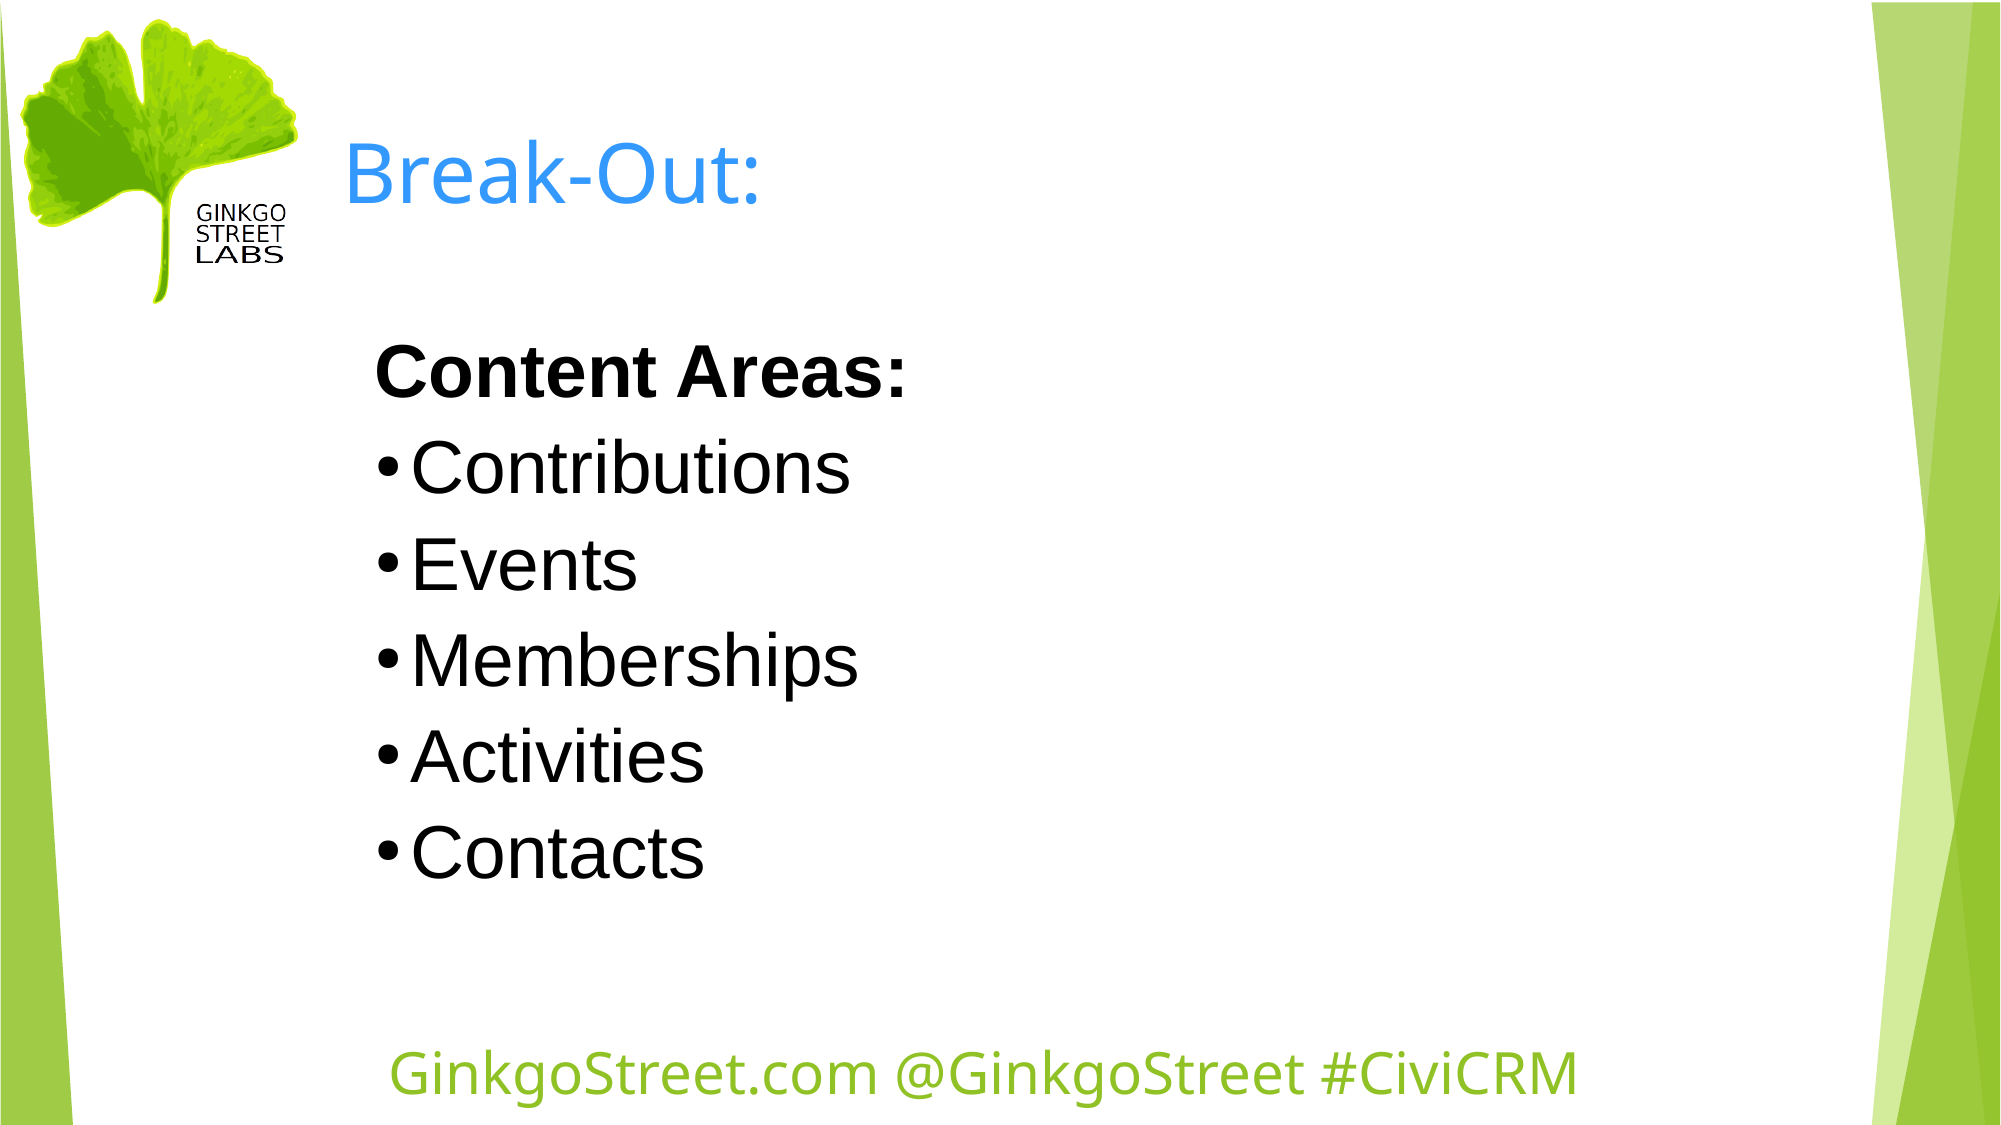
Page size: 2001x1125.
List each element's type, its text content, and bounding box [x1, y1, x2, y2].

subtitle [242, 331, 1777, 968]
text_box Content Areas: Contributions Events Memberships Activities Contacts [360, 322, 1681, 931]
title Break-Out: [342, 62, 1779, 280]
picture [20, 19, 298, 304]
